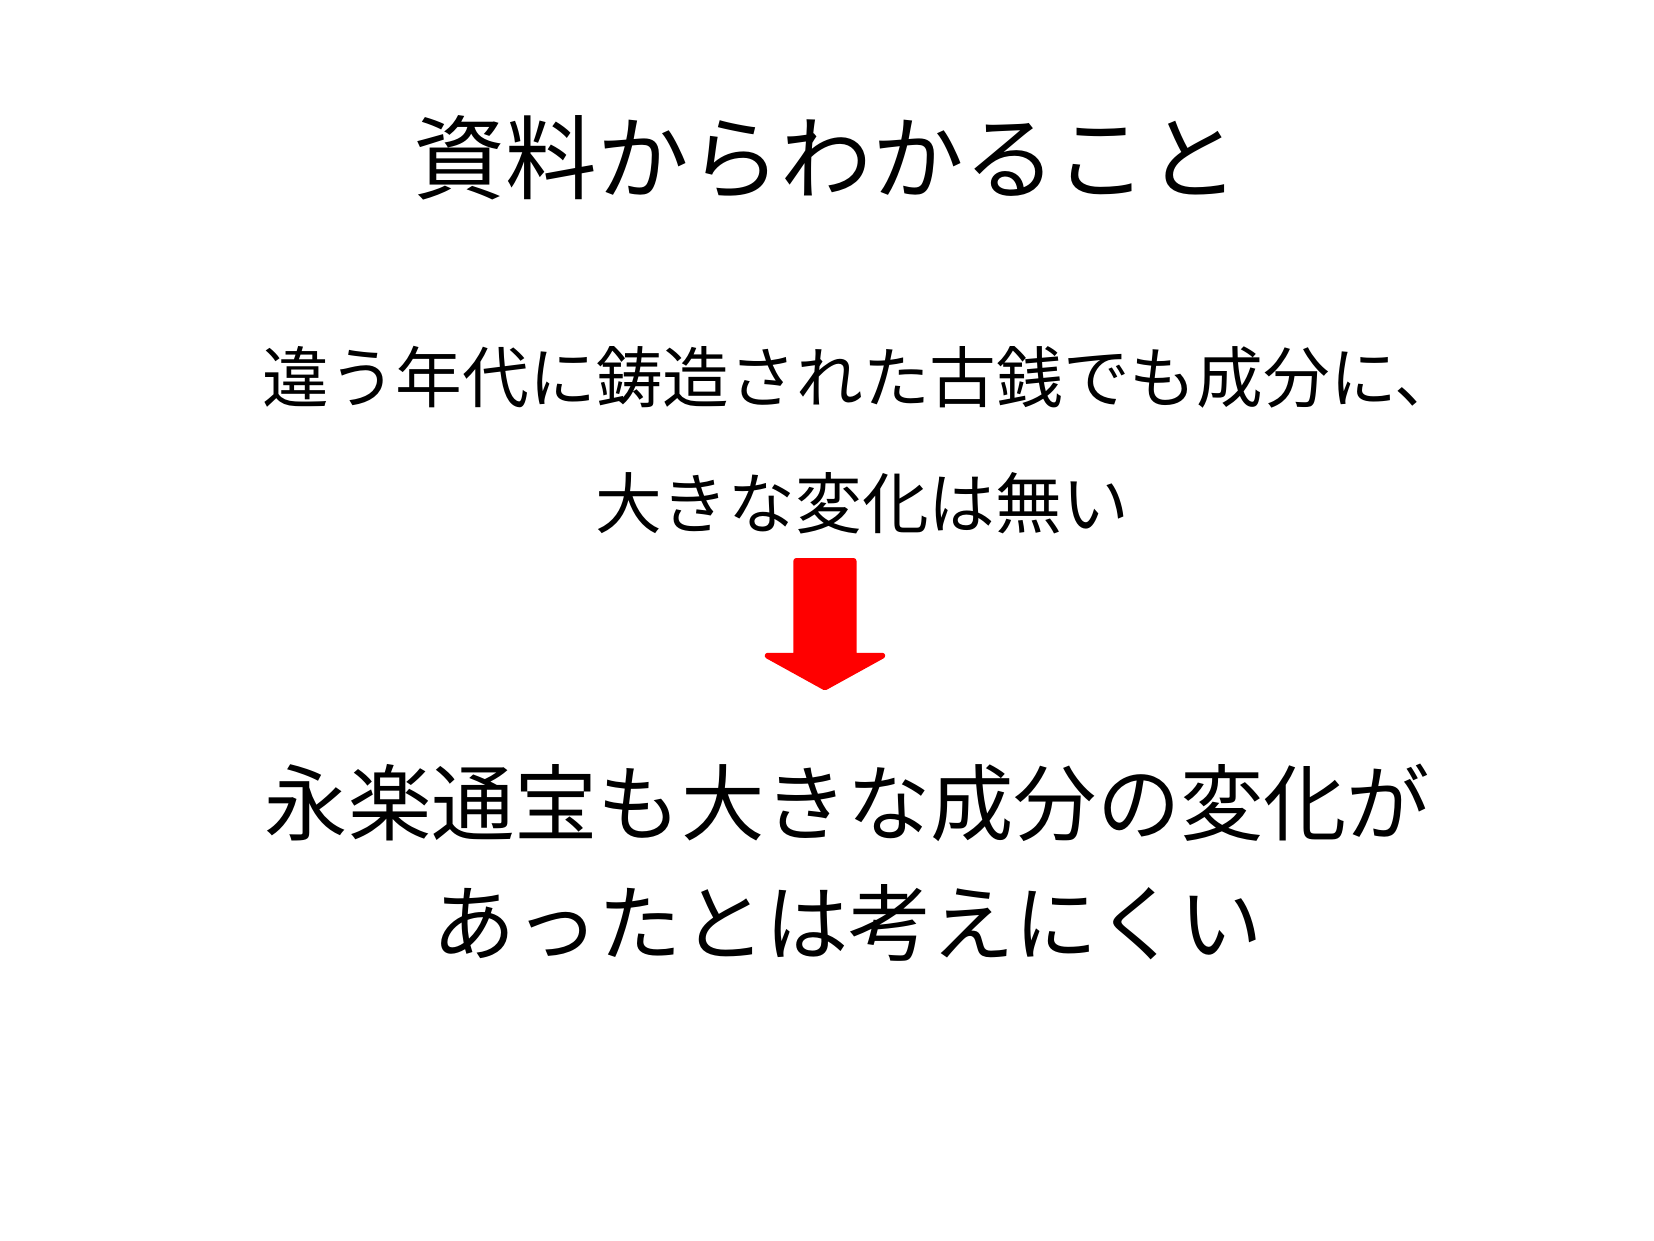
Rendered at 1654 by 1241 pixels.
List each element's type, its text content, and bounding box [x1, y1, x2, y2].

title 資料からわかること [82, 49, 1571, 257]
text_box 永楽通宝も大きな成分の変化があったとは考えにくい [244, 730, 1451, 925]
text_box [767, 560, 883, 688]
list 違う年代に鋳造された古銭でも成分に、 大きな変化は無い [82, 324, 1571, 1094]
